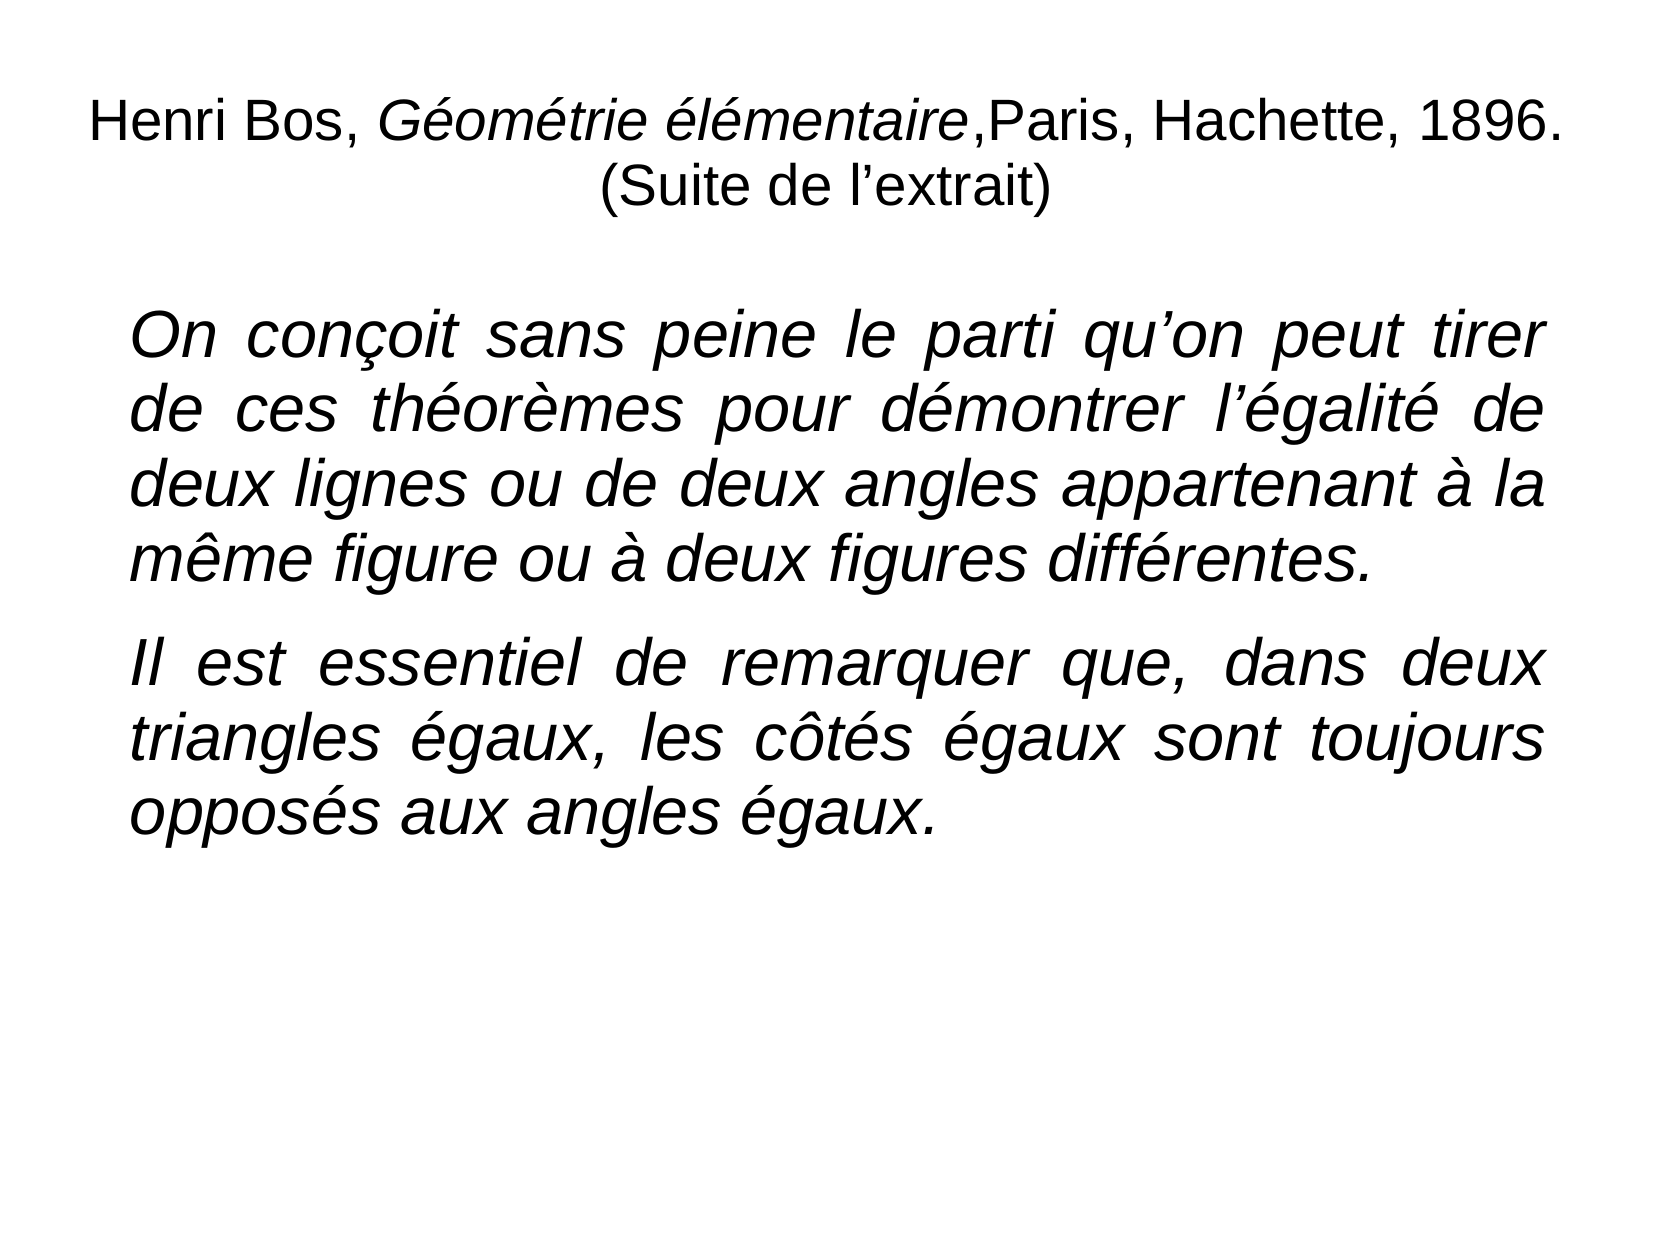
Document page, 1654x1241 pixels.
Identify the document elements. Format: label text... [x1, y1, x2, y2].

title Henri Bos, Géométrie élémentaire,Paris, Hachette, 1896. (Suite de l’extrait) [82, 49, 1571, 257]
list On conçoit sans peine le parti qu’on peut tirer de ces théorèmes pour démontrer l’égalité de deux lignes ou de deux angles appartenant à la même figure ou à deux figures différentes. Il est essentiel de remarquer que, dans deux triangles égaux, les côtés égaux sont toujours opposés aux angles égaux. [59, 296, 1548, 1016]
